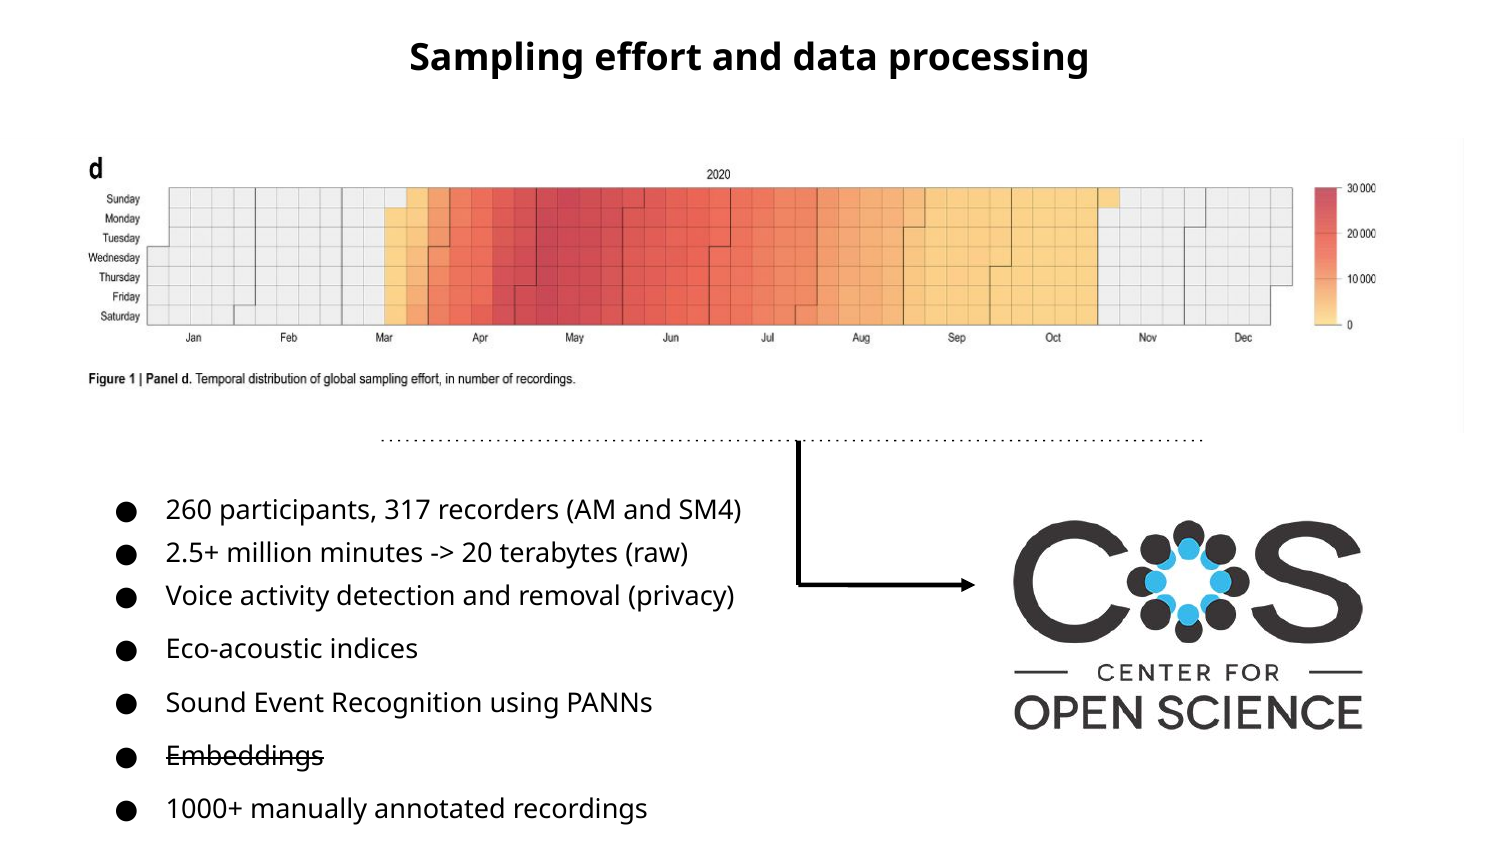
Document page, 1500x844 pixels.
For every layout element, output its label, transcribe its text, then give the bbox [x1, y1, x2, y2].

text_box 260 participants, 317 recorders (AM and SM4) 2.5+ million minutes -> 20 terabytes (raw) Voice activity detection and removal (privacy) Eco-acoustic indices Sound Event Recognition using PANNs Embeddings 1000+ manually annotated recordings [75, 477, 764, 840]
picture [1003, 440, 1372, 809]
text_box Sampling effort and data processing [0, 17, 1500, 93]
picture [0, 138, 1464, 433]
